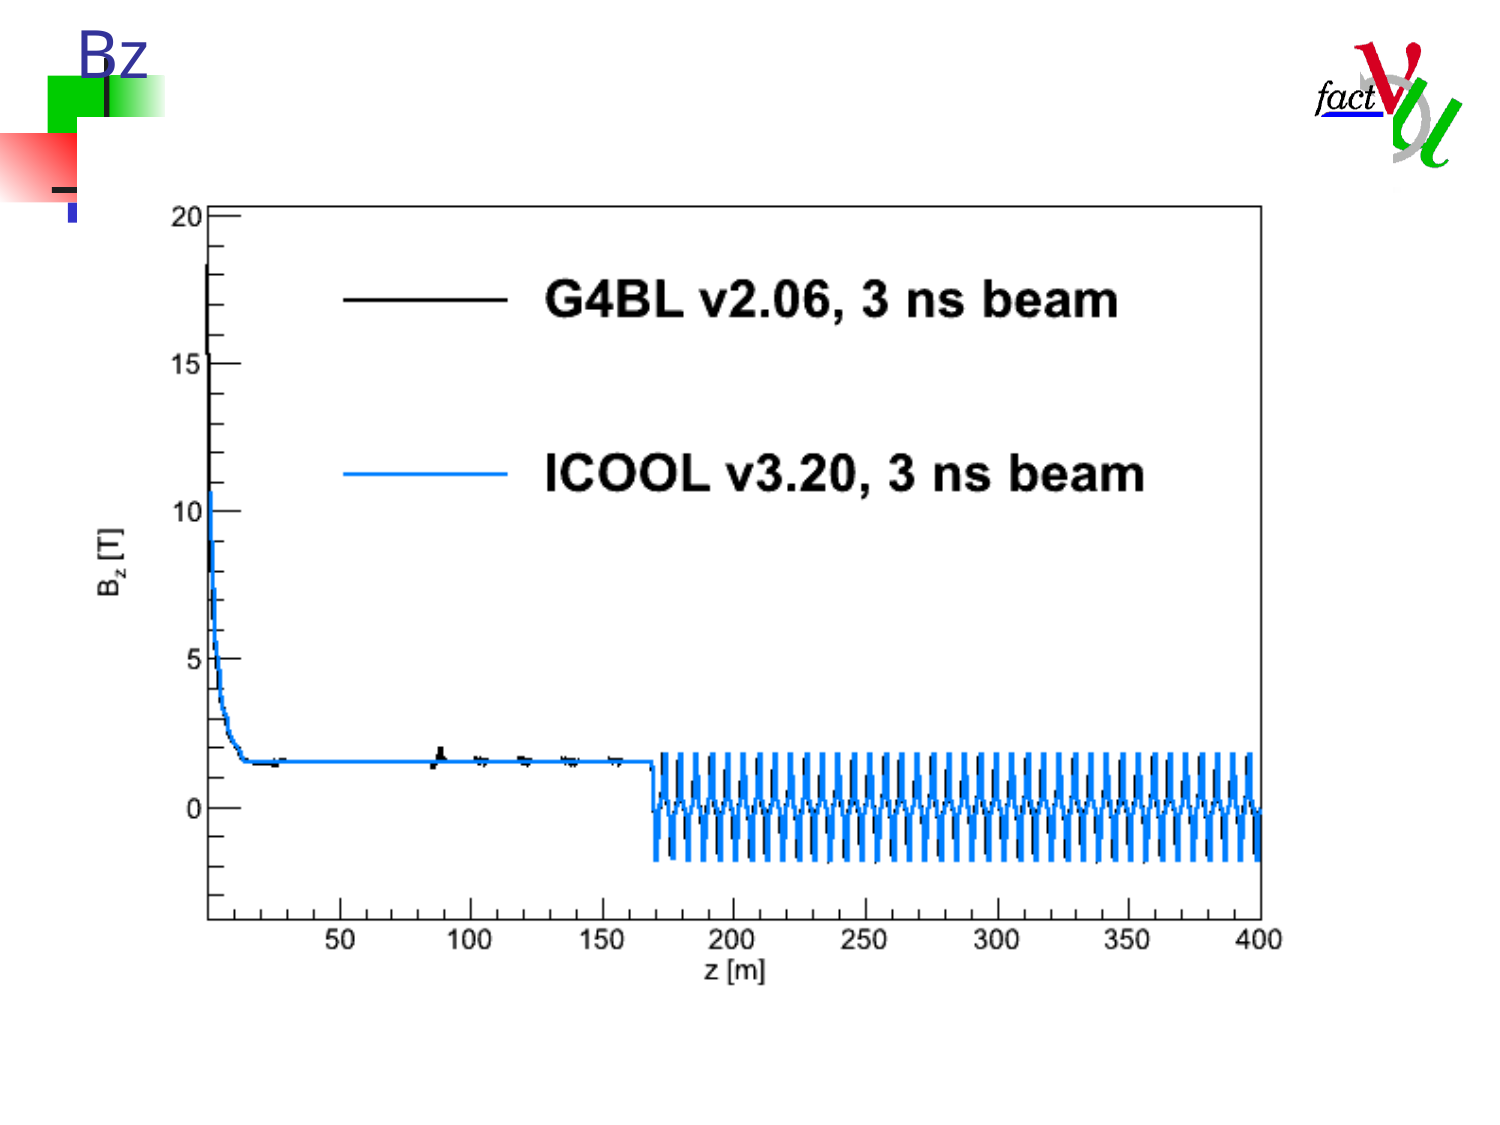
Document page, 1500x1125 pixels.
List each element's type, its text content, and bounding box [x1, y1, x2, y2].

title Bz [75, 0, 1425, 147]
picture [77, 41, 1463, 1010]
